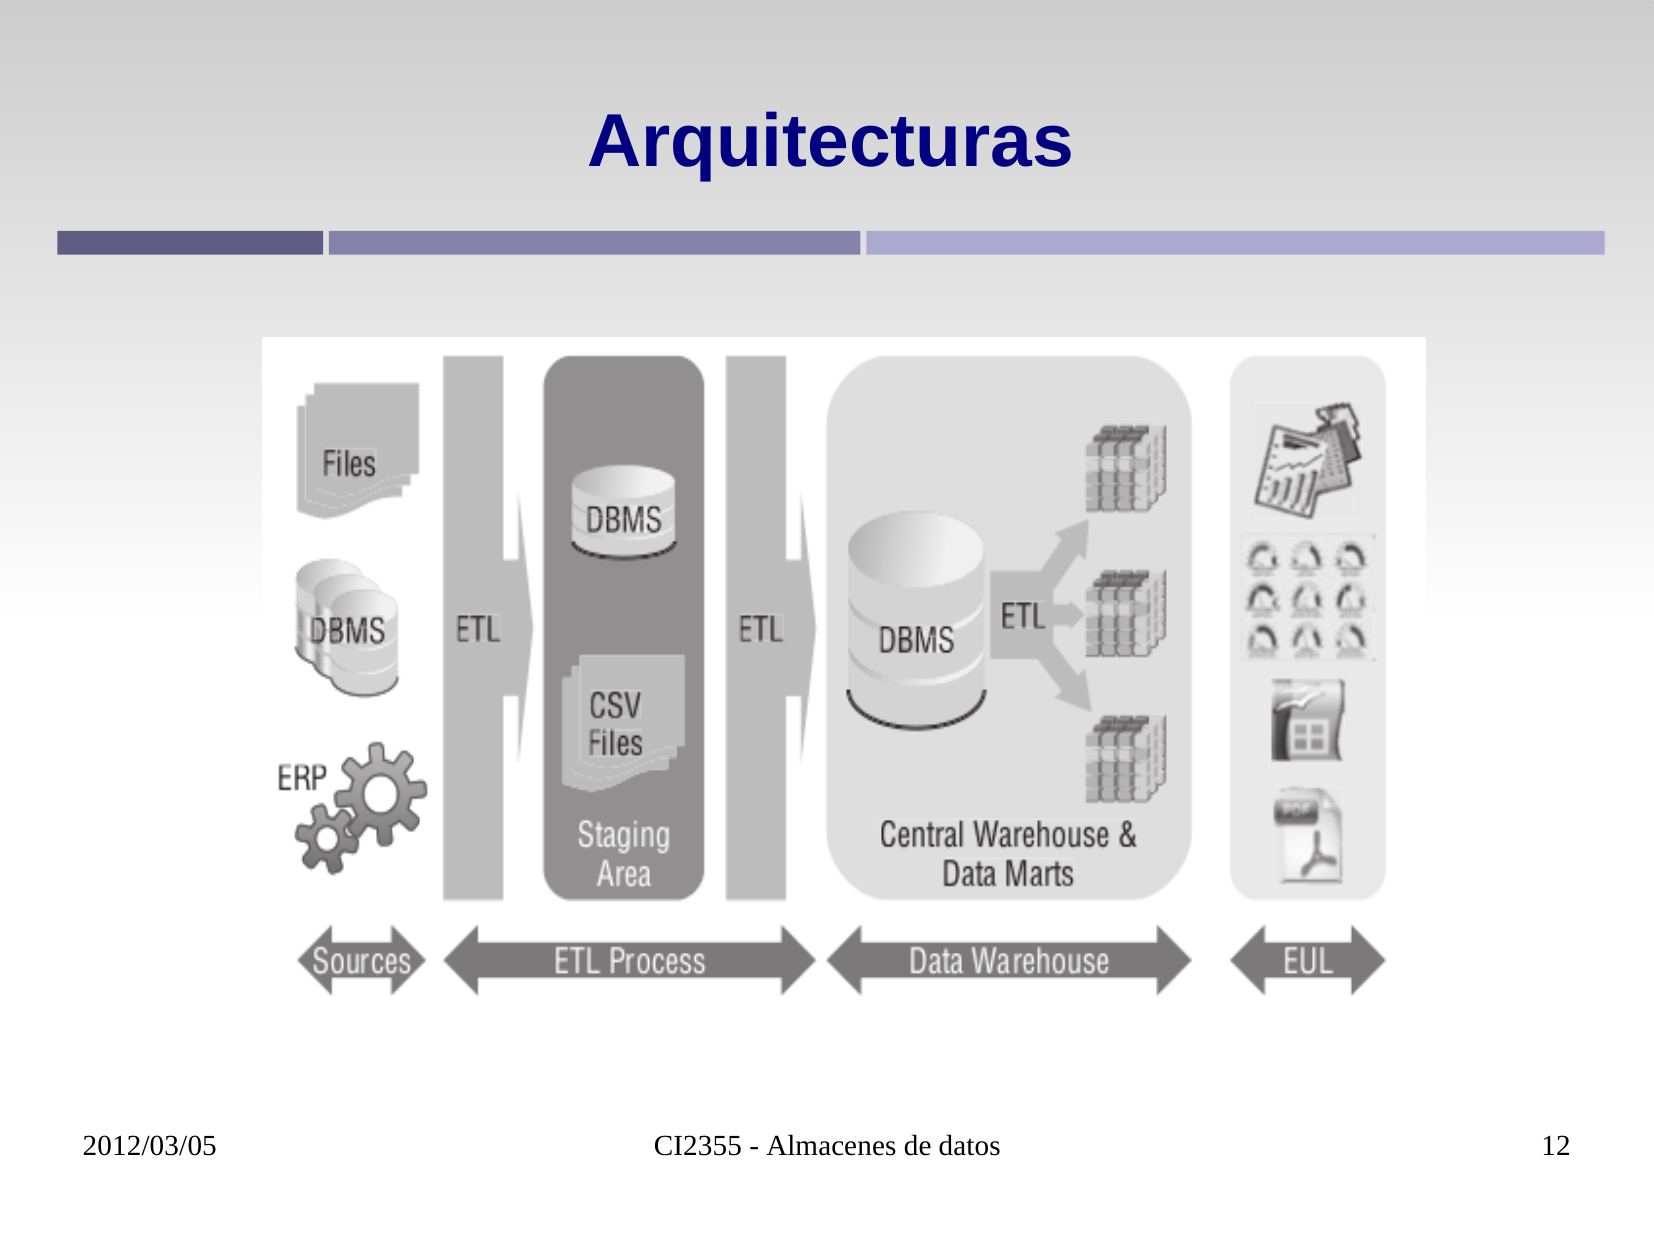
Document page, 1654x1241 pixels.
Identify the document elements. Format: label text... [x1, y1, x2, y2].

picture [262, 337, 1426, 1013]
title Arquitecturas [86, 55, 1576, 226]
